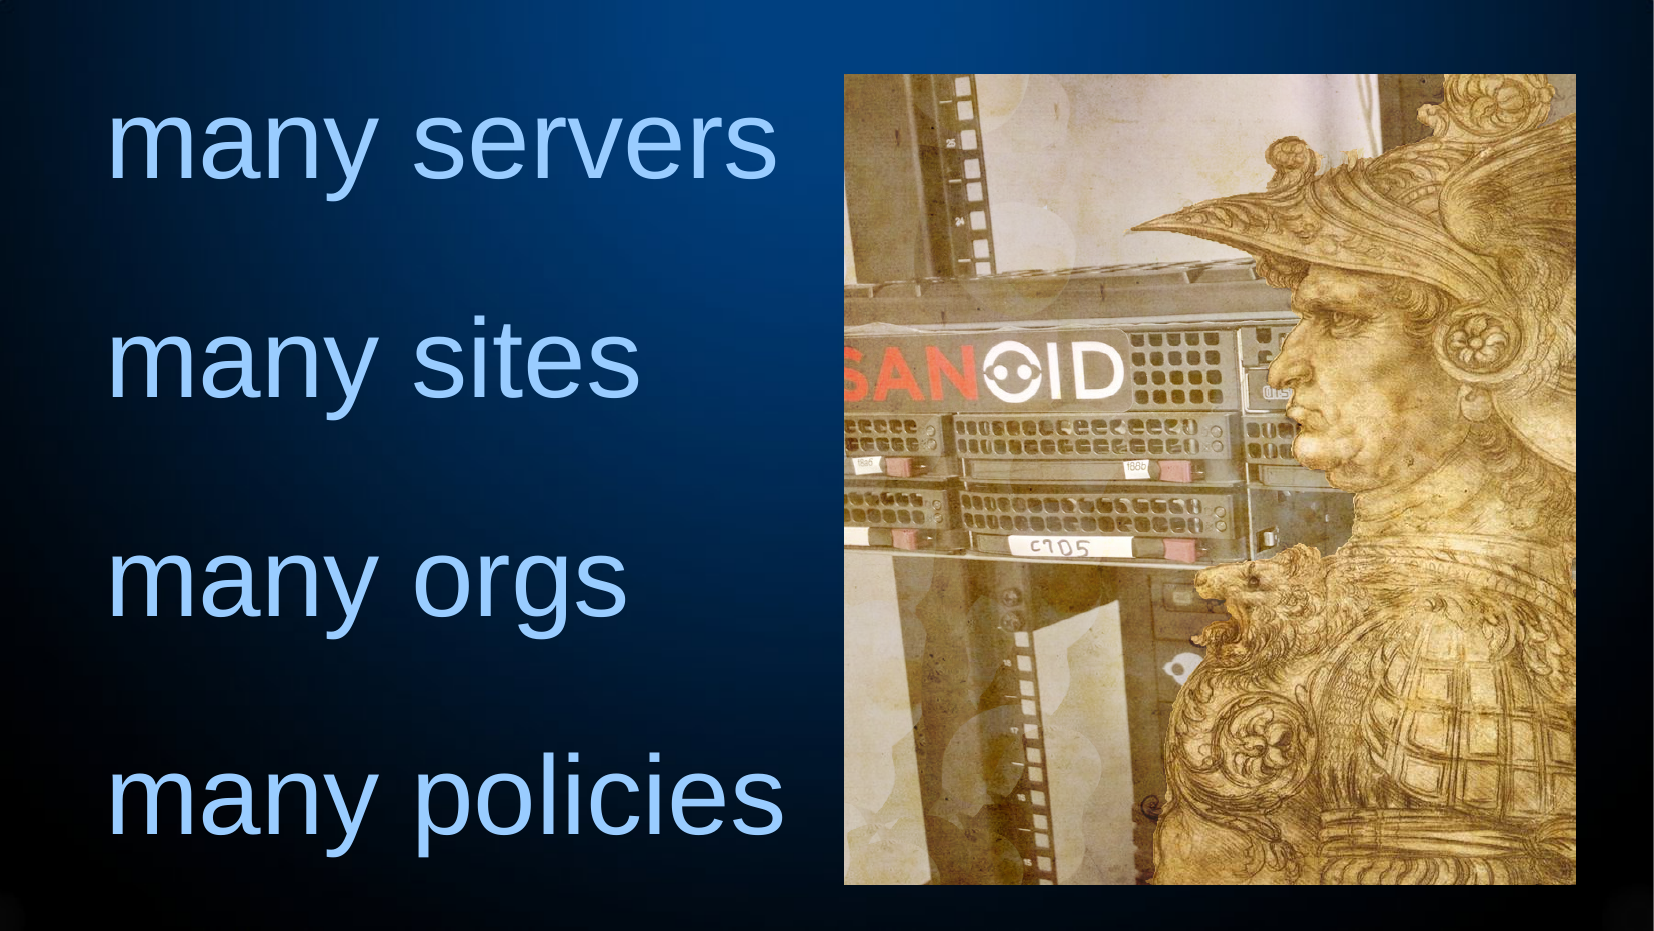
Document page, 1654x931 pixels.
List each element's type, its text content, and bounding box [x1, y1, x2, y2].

picture [0, 0, 1654, 931]
title many servers many sites many orgs many policies [105, 75, 844, 861]
